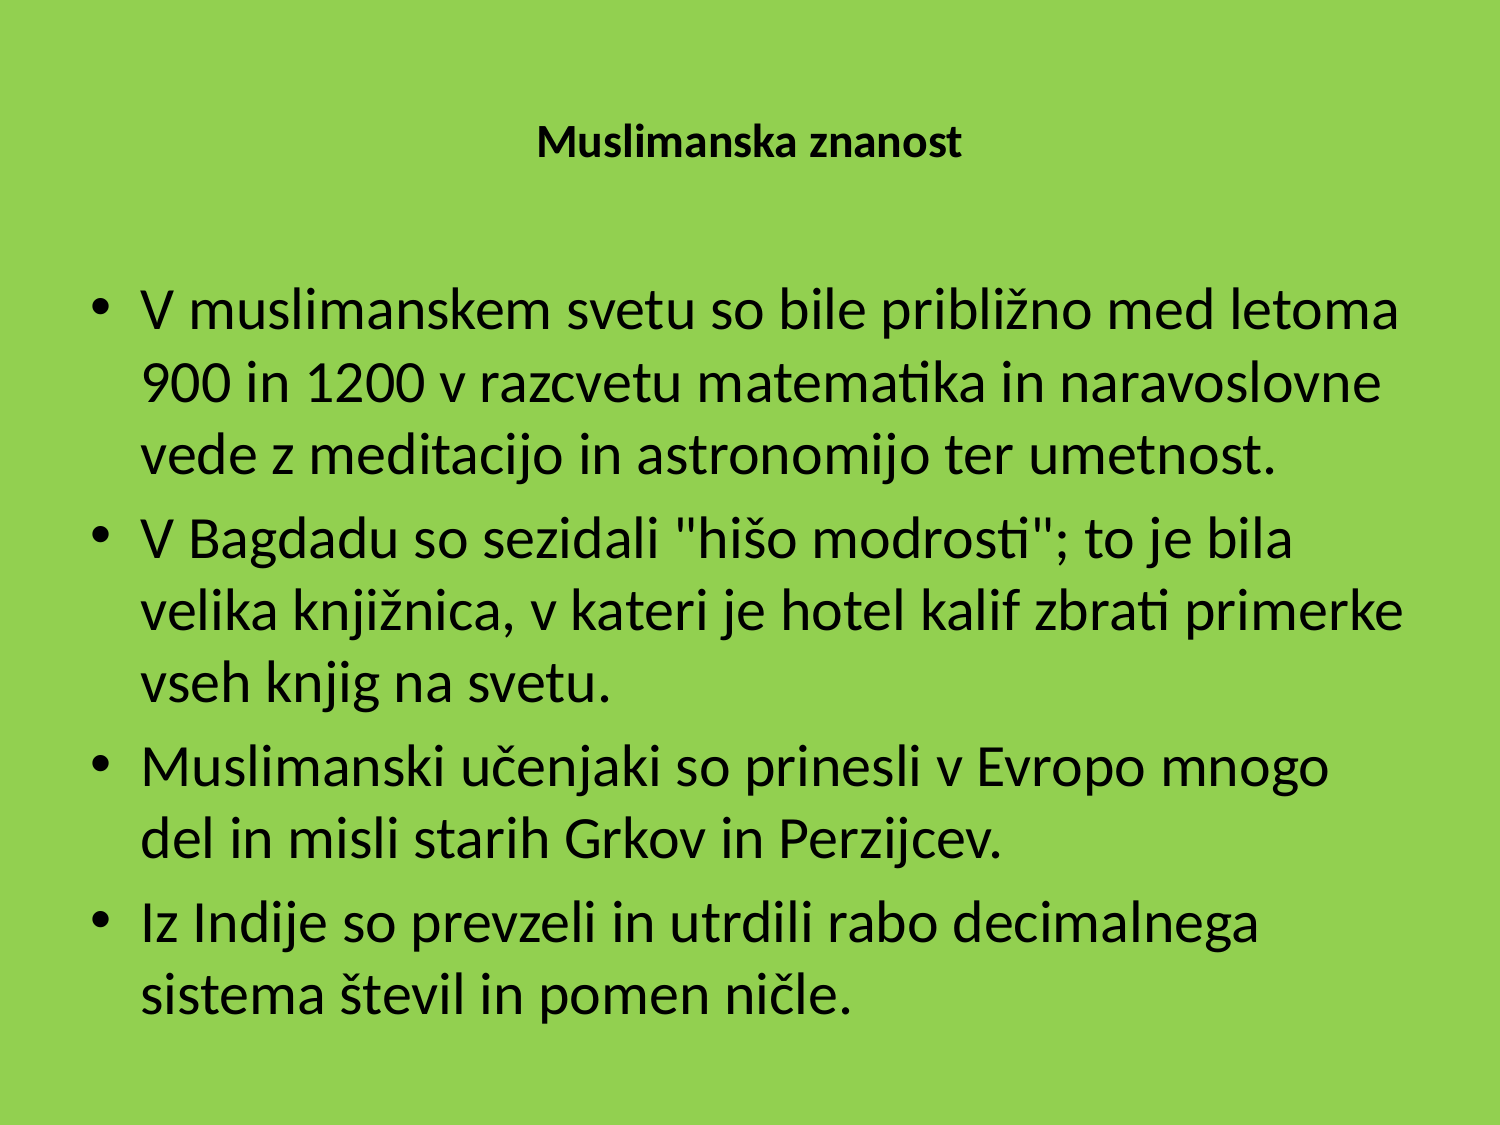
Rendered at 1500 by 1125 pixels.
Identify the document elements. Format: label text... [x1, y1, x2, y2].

list V muslimanskem svetu so bile približno med letoma 900 in 1200 v razcvetu matematika in naravoslovne vede z meditacijo in astronomijo ter umetnost. V Bagdadu so sezidali "hišo modrosti"; to je bila velika knjižnica, v kateri je hotel kalif zbrati primerke vseh knjig na svetu. Muslimanski učenjaki so prinesli v Evropo mnogo del in misli starih Grkov in Perzijcev. Iz Indije so prevzeli in utrdili rabo decimalnega sistema števil in pomen ničle. [75, 262, 1425, 1083]
title Muslimanska znanost [75, 45, 1425, 233]
